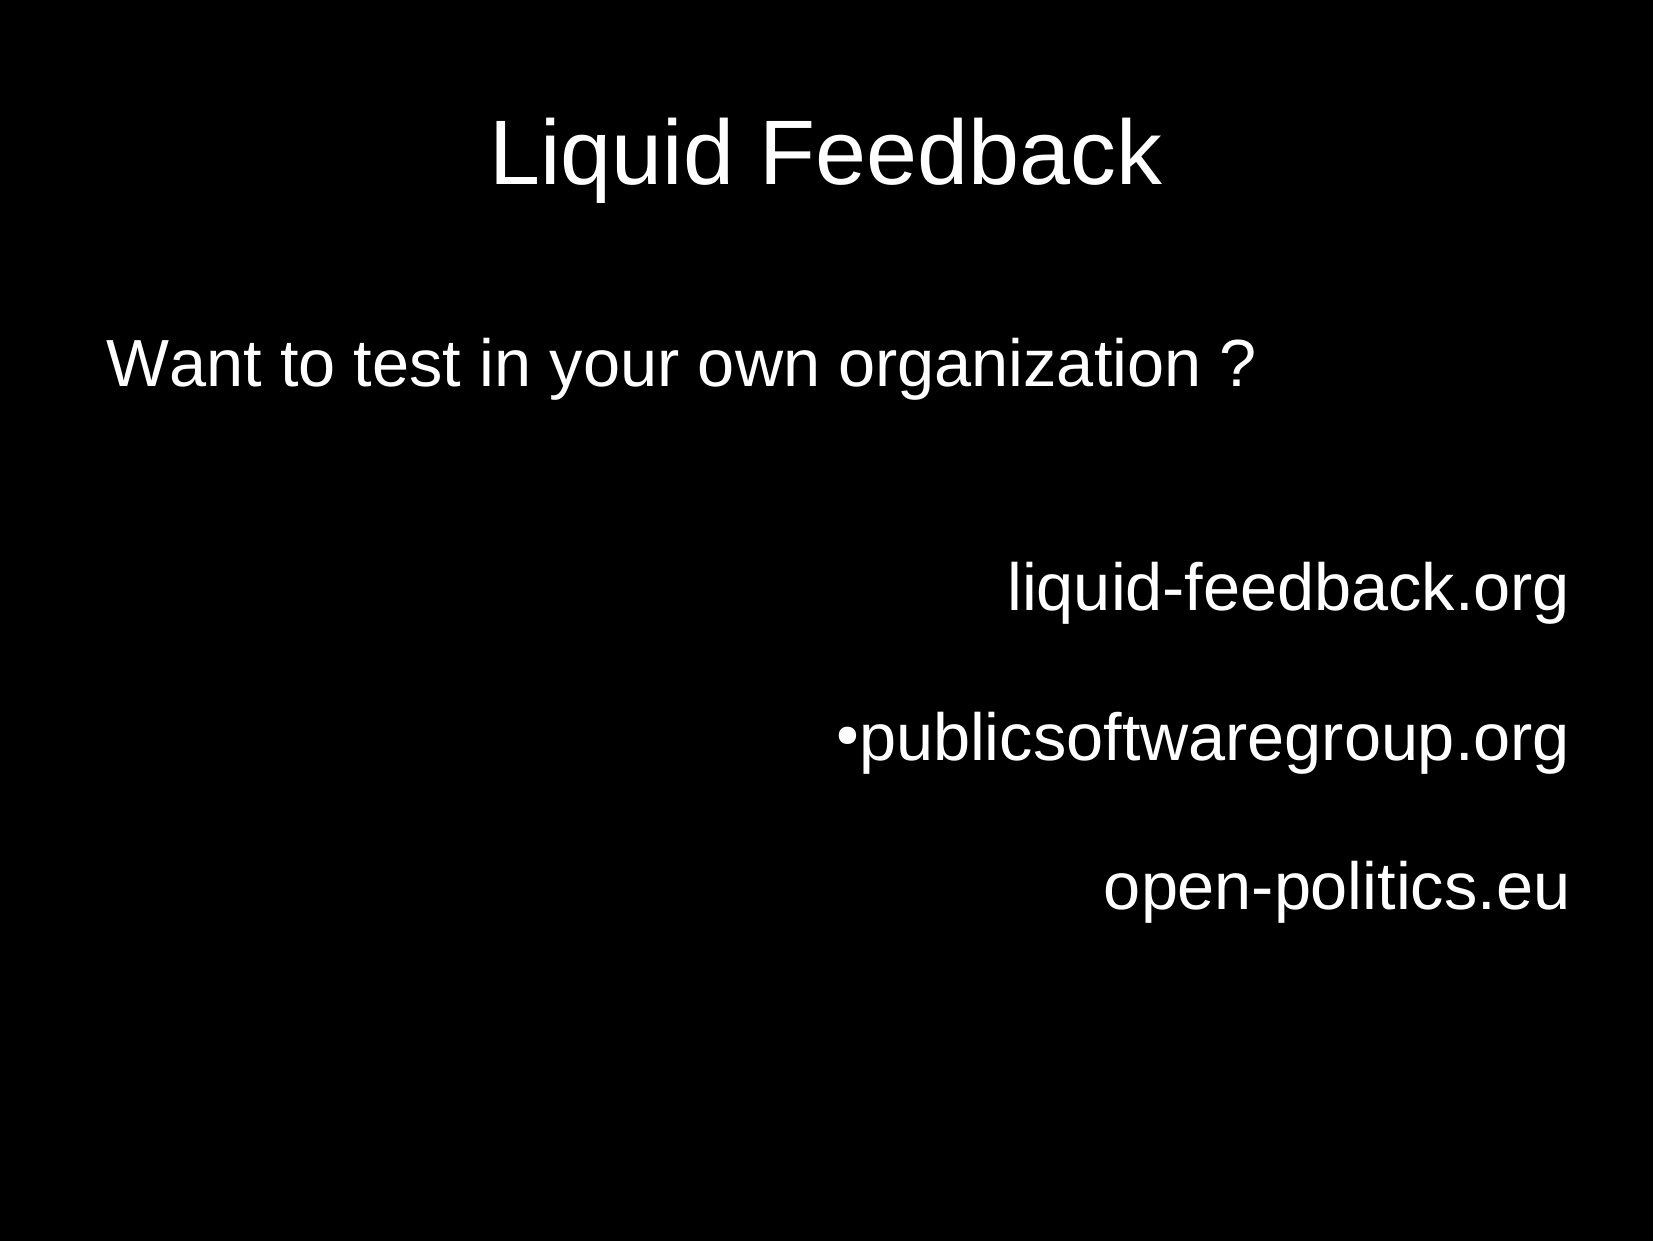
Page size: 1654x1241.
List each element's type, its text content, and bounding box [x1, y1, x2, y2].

title Liquid Feedback [82, 49, 1571, 257]
subtitle Want to test in your own organization ? liquid-feedback.org publicsoftwaregroup.org open-politics.eu [82, 290, 1571, 1110]
